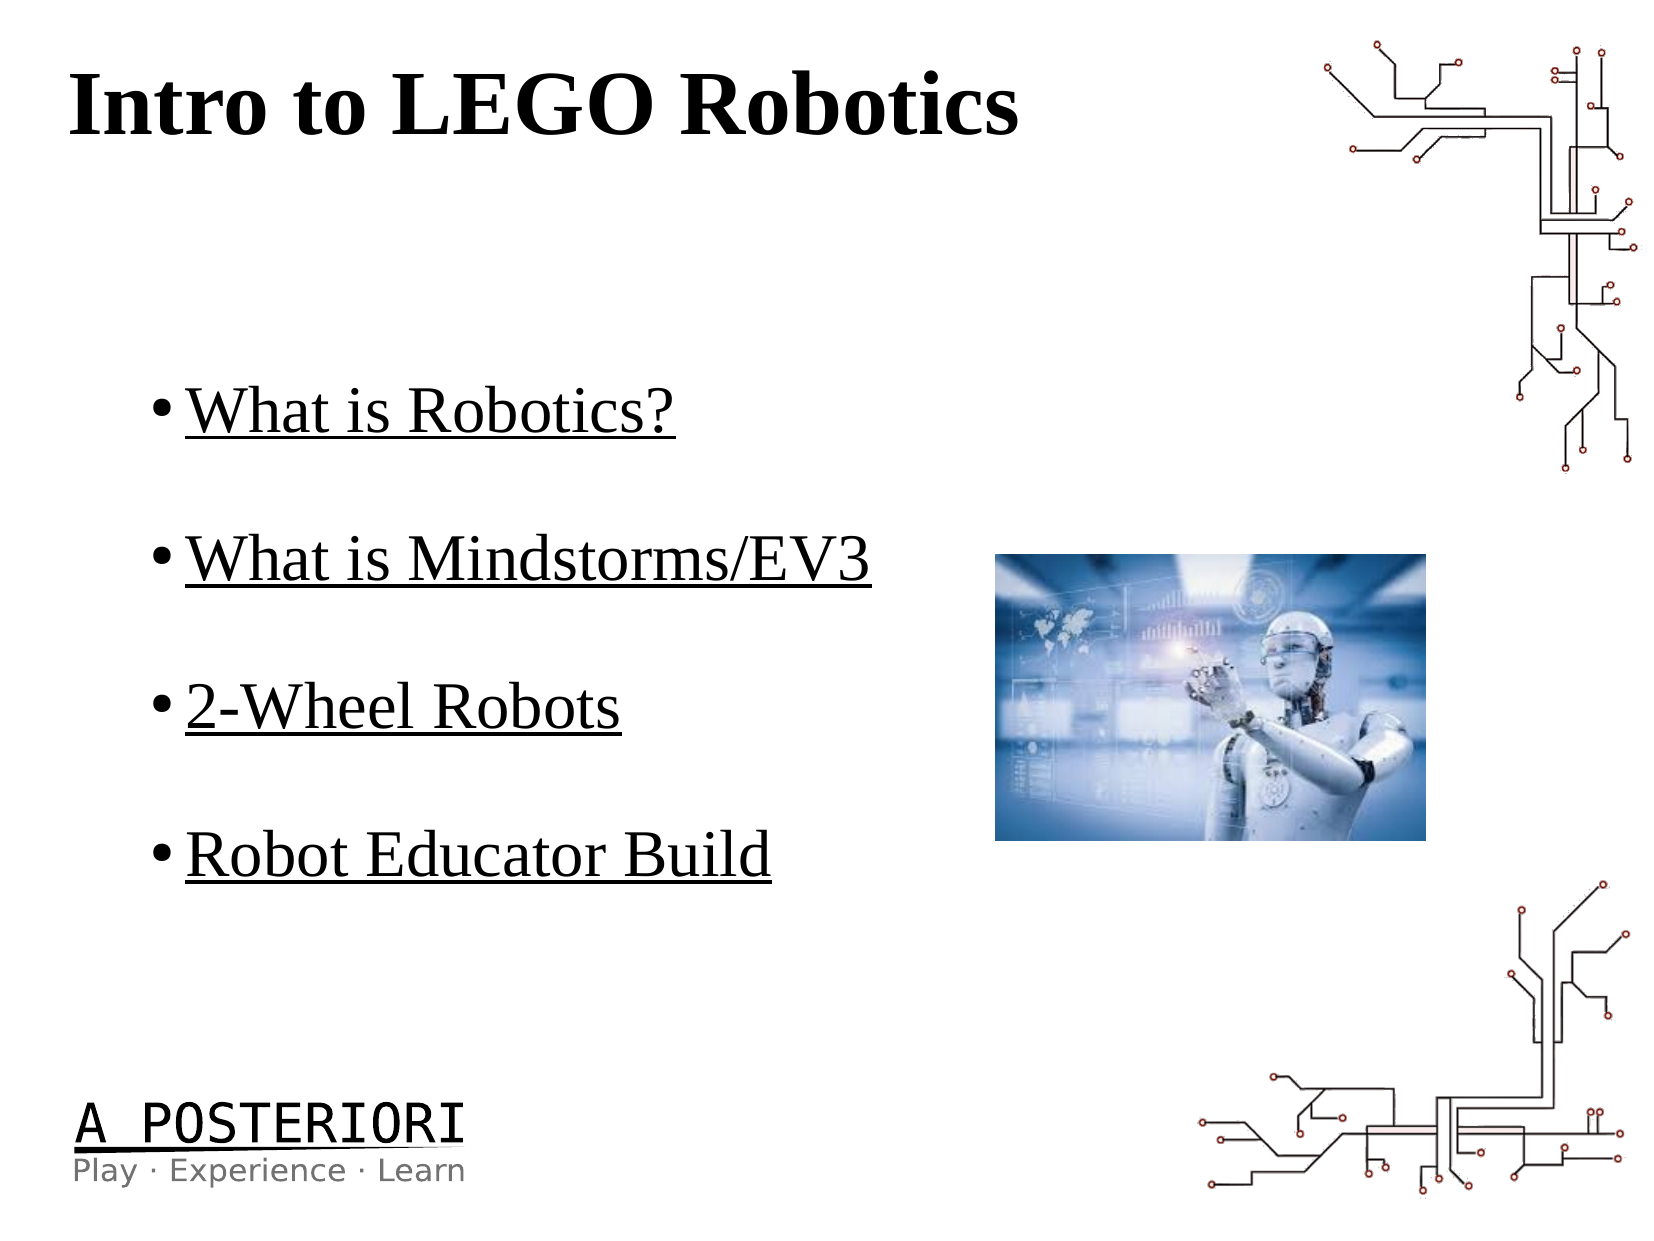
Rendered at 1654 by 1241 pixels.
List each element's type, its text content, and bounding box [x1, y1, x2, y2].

title Intro to LEGO Robotics [11, 14, 1077, 192]
subtitle What is Robotics? What is Mindstorms/EV3 2-Wheel Robots Robot Educator Build [150, 266, 988, 924]
picture [995, 554, 1426, 841]
picture [73, 1101, 466, 1189]
picture [1305, 35, 1643, 496]
picture [1175, 862, 1636, 1201]
